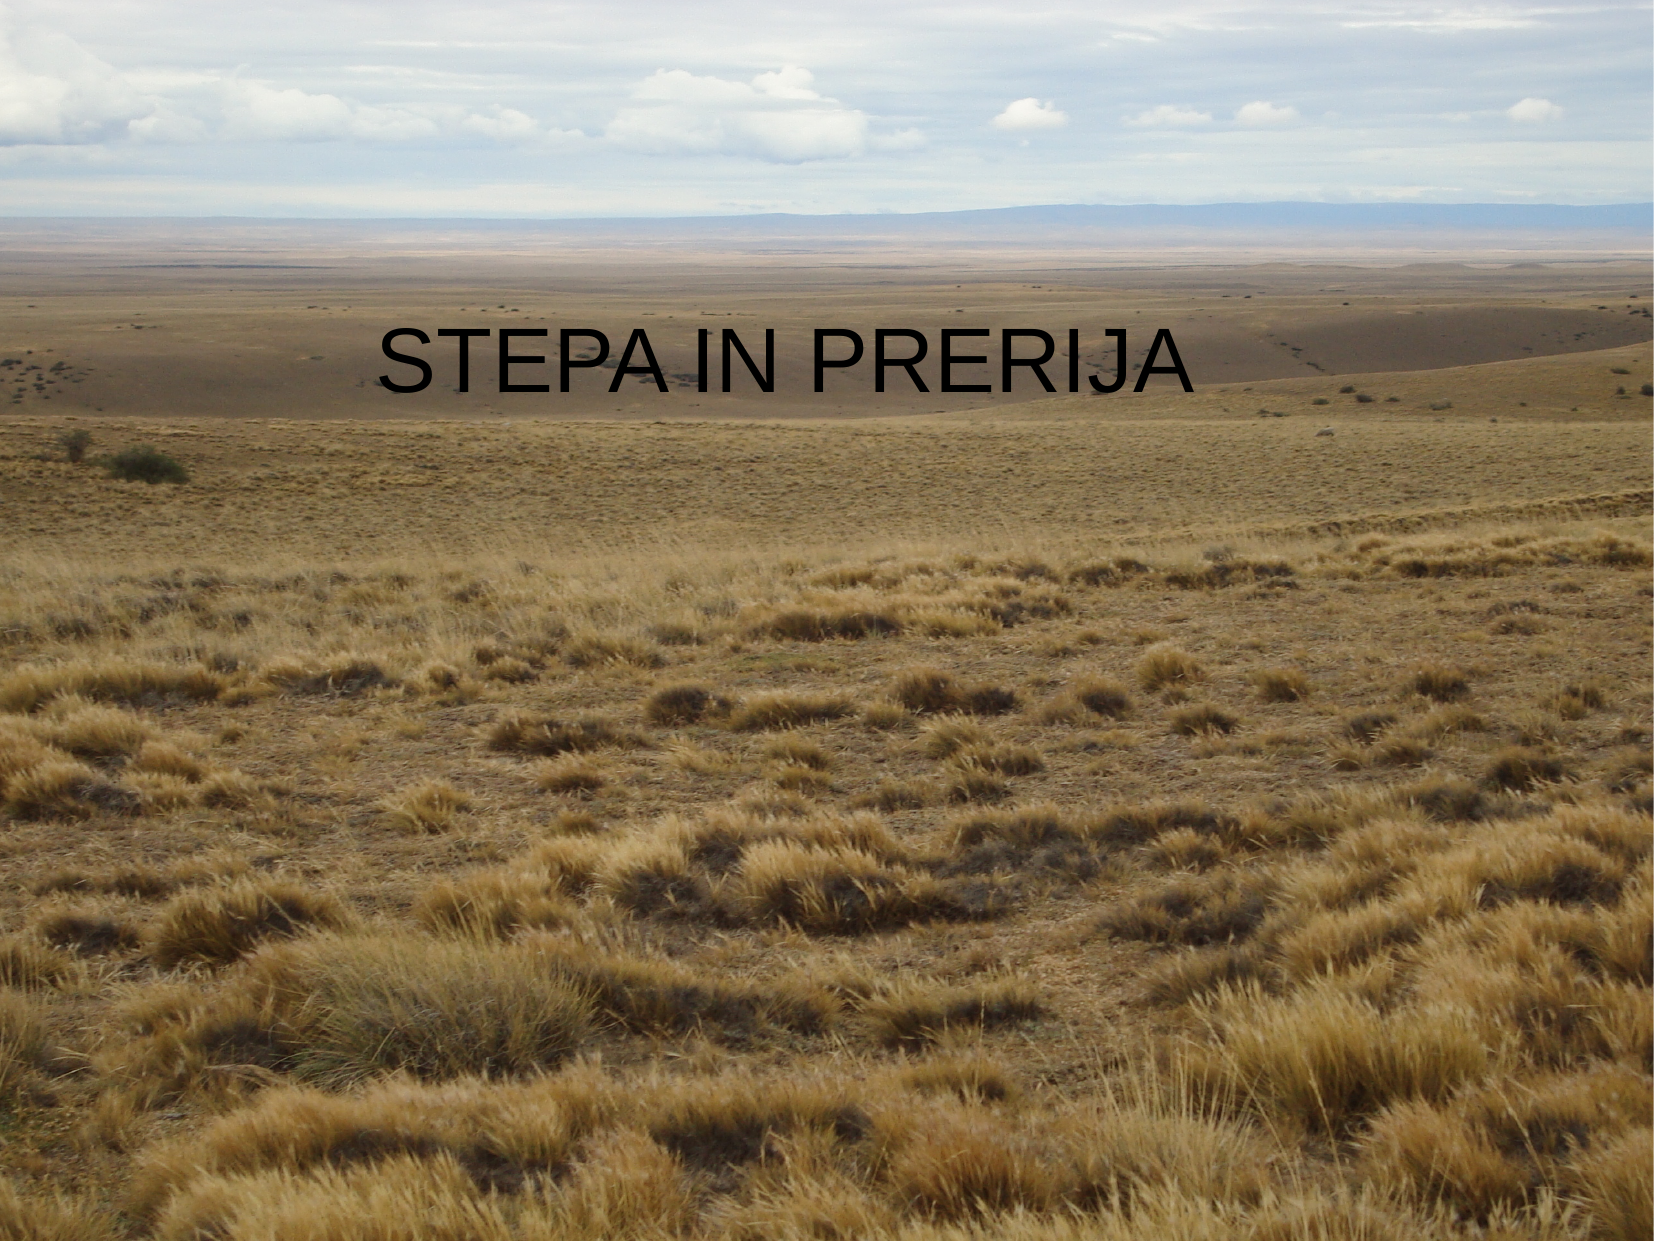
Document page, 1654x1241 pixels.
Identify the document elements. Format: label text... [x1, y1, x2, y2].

text_box STEPA IN PRERIJA [0, 13, 1571, 1241]
picture [0, 0, 1654, 1241]
